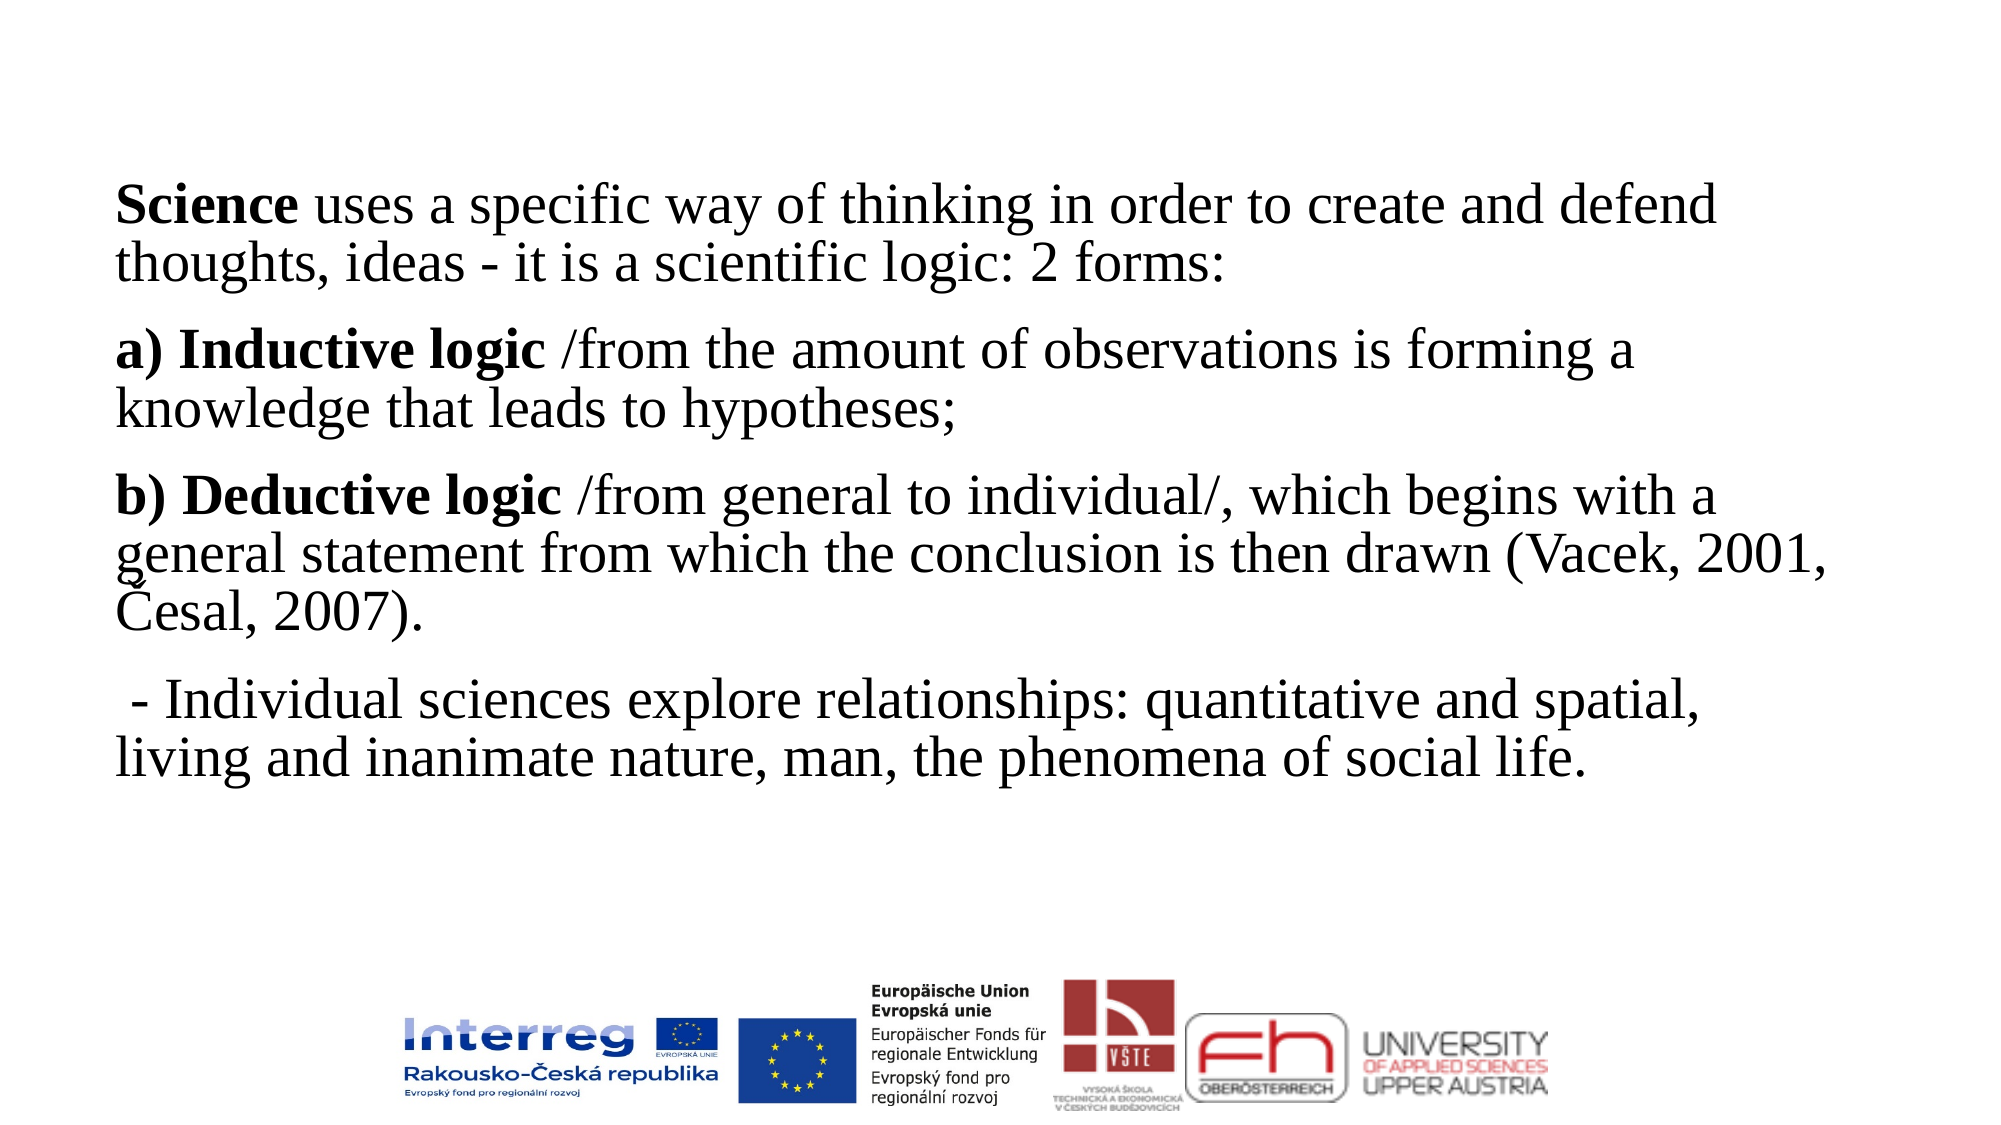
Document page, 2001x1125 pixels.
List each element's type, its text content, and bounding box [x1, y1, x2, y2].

picture [374, 984, 1046, 1125]
list Science uses a specific way of thinking in order to create and defend thoughts, ideas - it is a scientific logic: 2 forms: a) Inductive logic /from the amount of observations is forming a knowledge that leads to hypotheses; b) Deductive logic /from general to individual/, which begins with a general statement from which the conclusion is then drawn (Vacek, 2001, Česal, 2007). - Individual sciences explore relationships: quantitative and spatial, living and inanimate nature, man, the phenomena of social life. [100, 169, 1863, 1014]
picture [1053, 979, 1184, 1111]
picture [1185, 1013, 1548, 1103]
